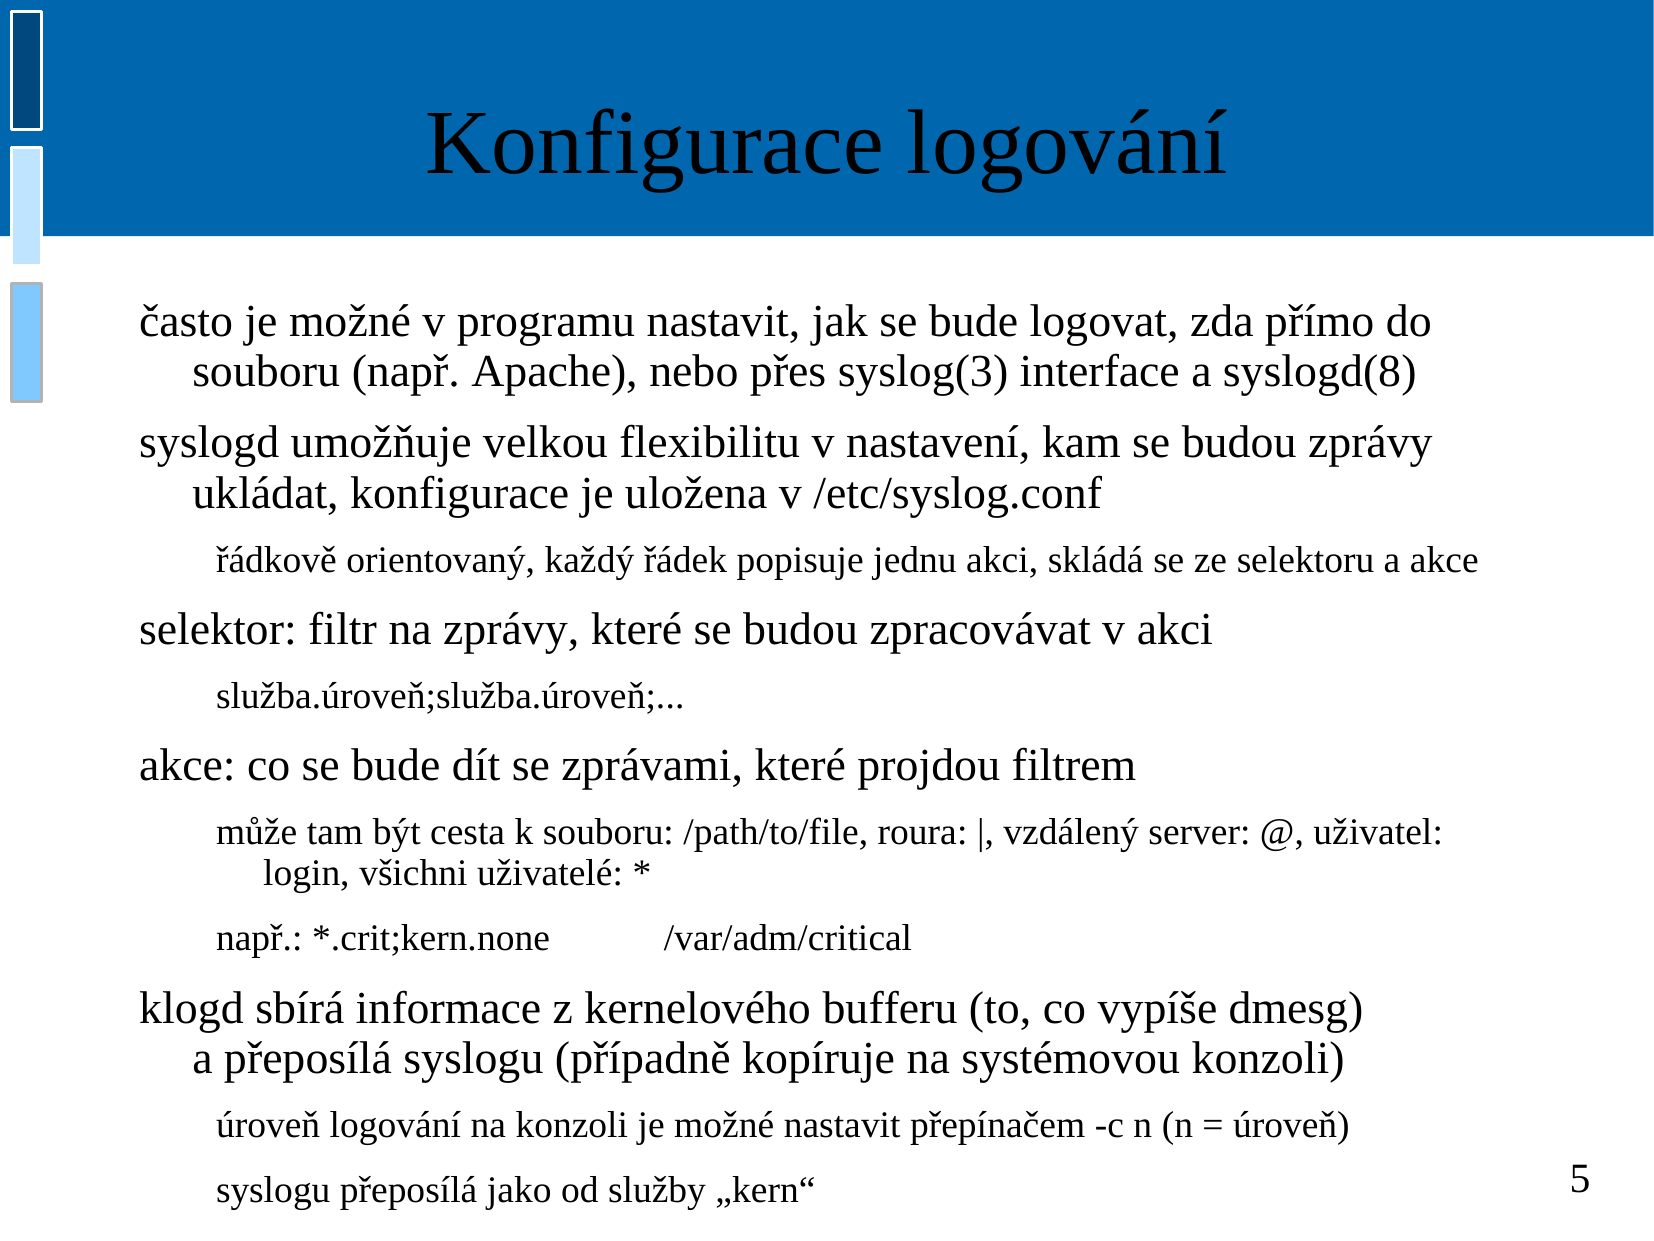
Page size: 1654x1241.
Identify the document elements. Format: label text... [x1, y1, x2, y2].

list často je možné v programu nastavit, jak se bude logovat, zda přímo do souboru (např. Apache), nebo přes syslog(3) interface a syslogd(8) syslogd umožňuje velkou flexibilitu v nastavení, kam se budou zprávy ukládat, konfigurace je uložena v /etc/syslog.conf řádkově orientovaný, každý řádek popisuje jednu akci, skládá se ze selektoru a akce selektor: filtr na zprávy, které se budou zpracovávat v akci služba.úroveň;služba.úroveň;... akce: co se bude dít se zprávami, které projdou filtrem může tam být cesta k souboru: /path/to/file, roura: |, vzdálený server: @, uživatel: login, všichni uživatelé: * např.: *.crit;kern.none /var/adm/critical klogd sbírá informace z kernelového bufferu (to, co vypíše dmesg) a přeposílá syslogu (případně kopíruje na systémovou konzoli) úroveň logování na konzoli je možné nastavit přepínačem -c n (n = úroveň) syslogu přeposílá jako od služby „kern“ [121, 295, 1534, 1211]
title Konfigurace logování [121, 49, 1534, 237]
